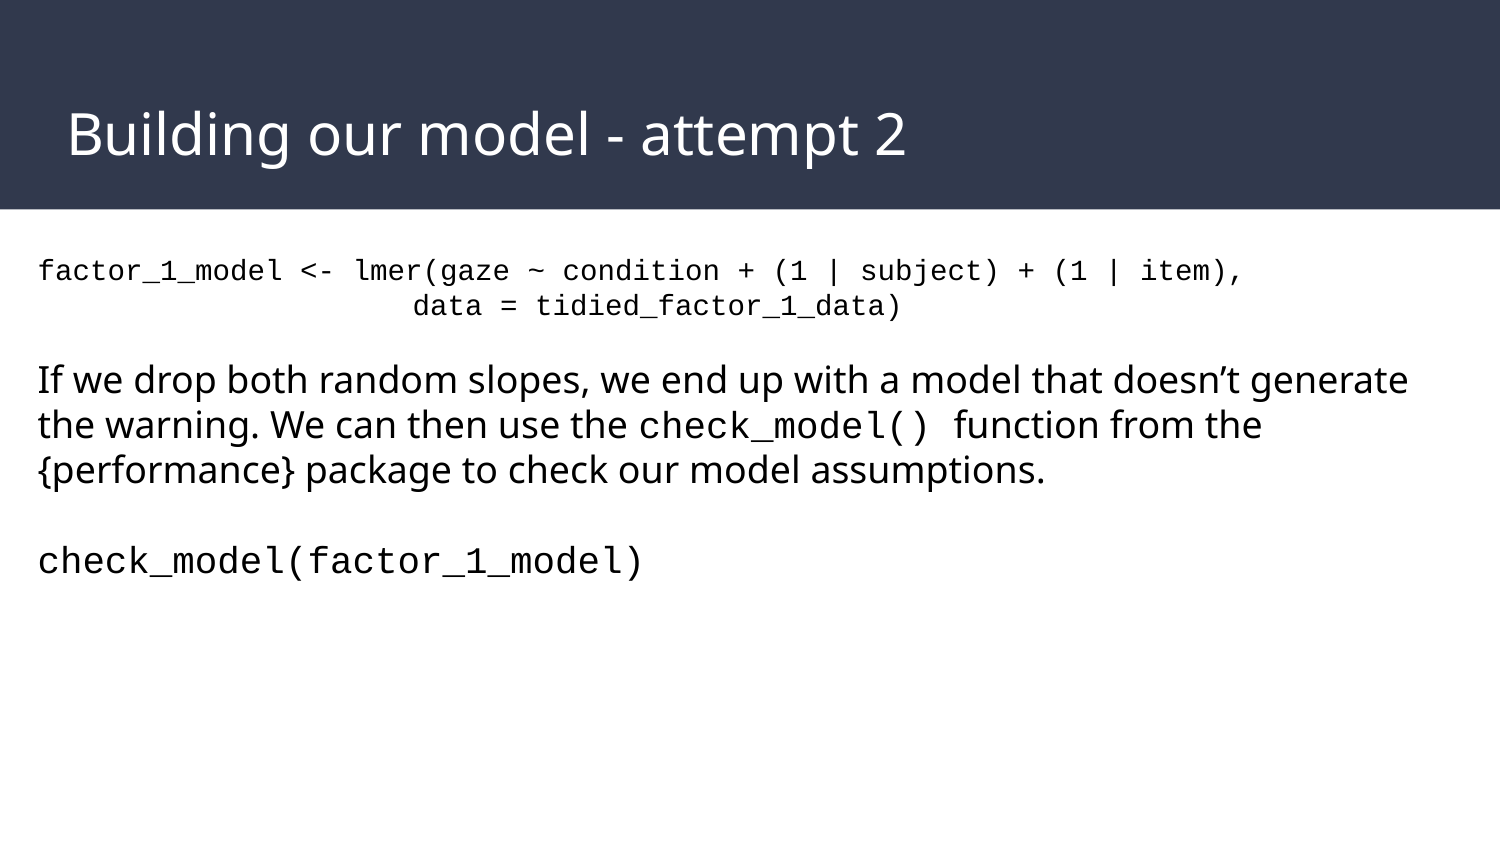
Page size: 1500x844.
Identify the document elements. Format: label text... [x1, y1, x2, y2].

title Building our model - attempt 2 [51, 82, 1449, 185]
text_box factor_1_model <- lmer(gaze ~ condition + (1 | subject) + (1 | item), data = tidied_factor_1_data) If we drop both random slopes, we end up with a model that doesn’t generate the warning. We can then use the check_model() function from the {performance} package to check our model assumptions. check_model(factor_1_model) [22, 235, 1471, 820]
